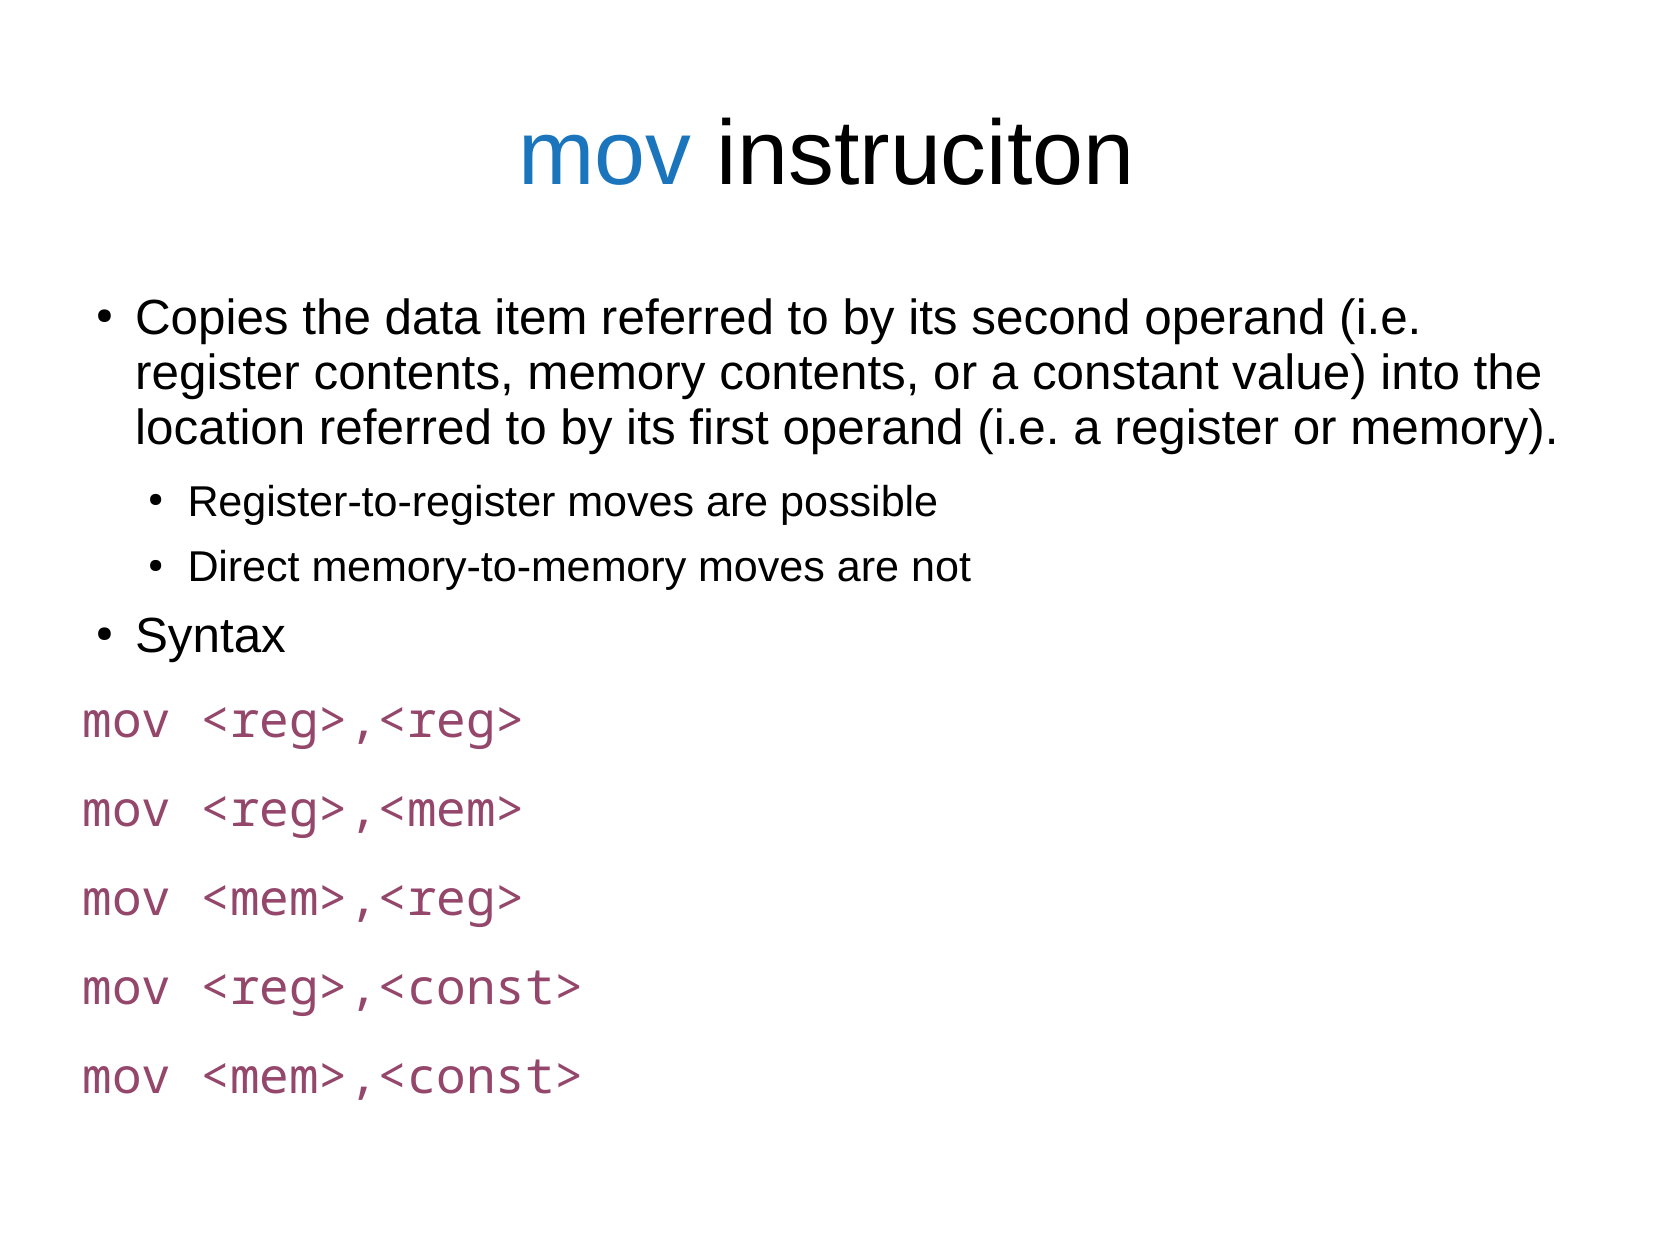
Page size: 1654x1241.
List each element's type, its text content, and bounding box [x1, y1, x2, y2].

list Copies the data item referred to by its second operand (i.e. register contents, memory contents, or a constant value) into the location referred to by its first operand (i.e. a register or memory). Register-to-register moves are possible Direct memory-to-memory moves are not Syntax mov <reg>,<reg> mov <reg>,<mem> mov <mem>,<reg> mov <reg>,<const> mov <mem>,<const> [82, 290, 1571, 1163]
title mov instruciton [82, 49, 1571, 257]
